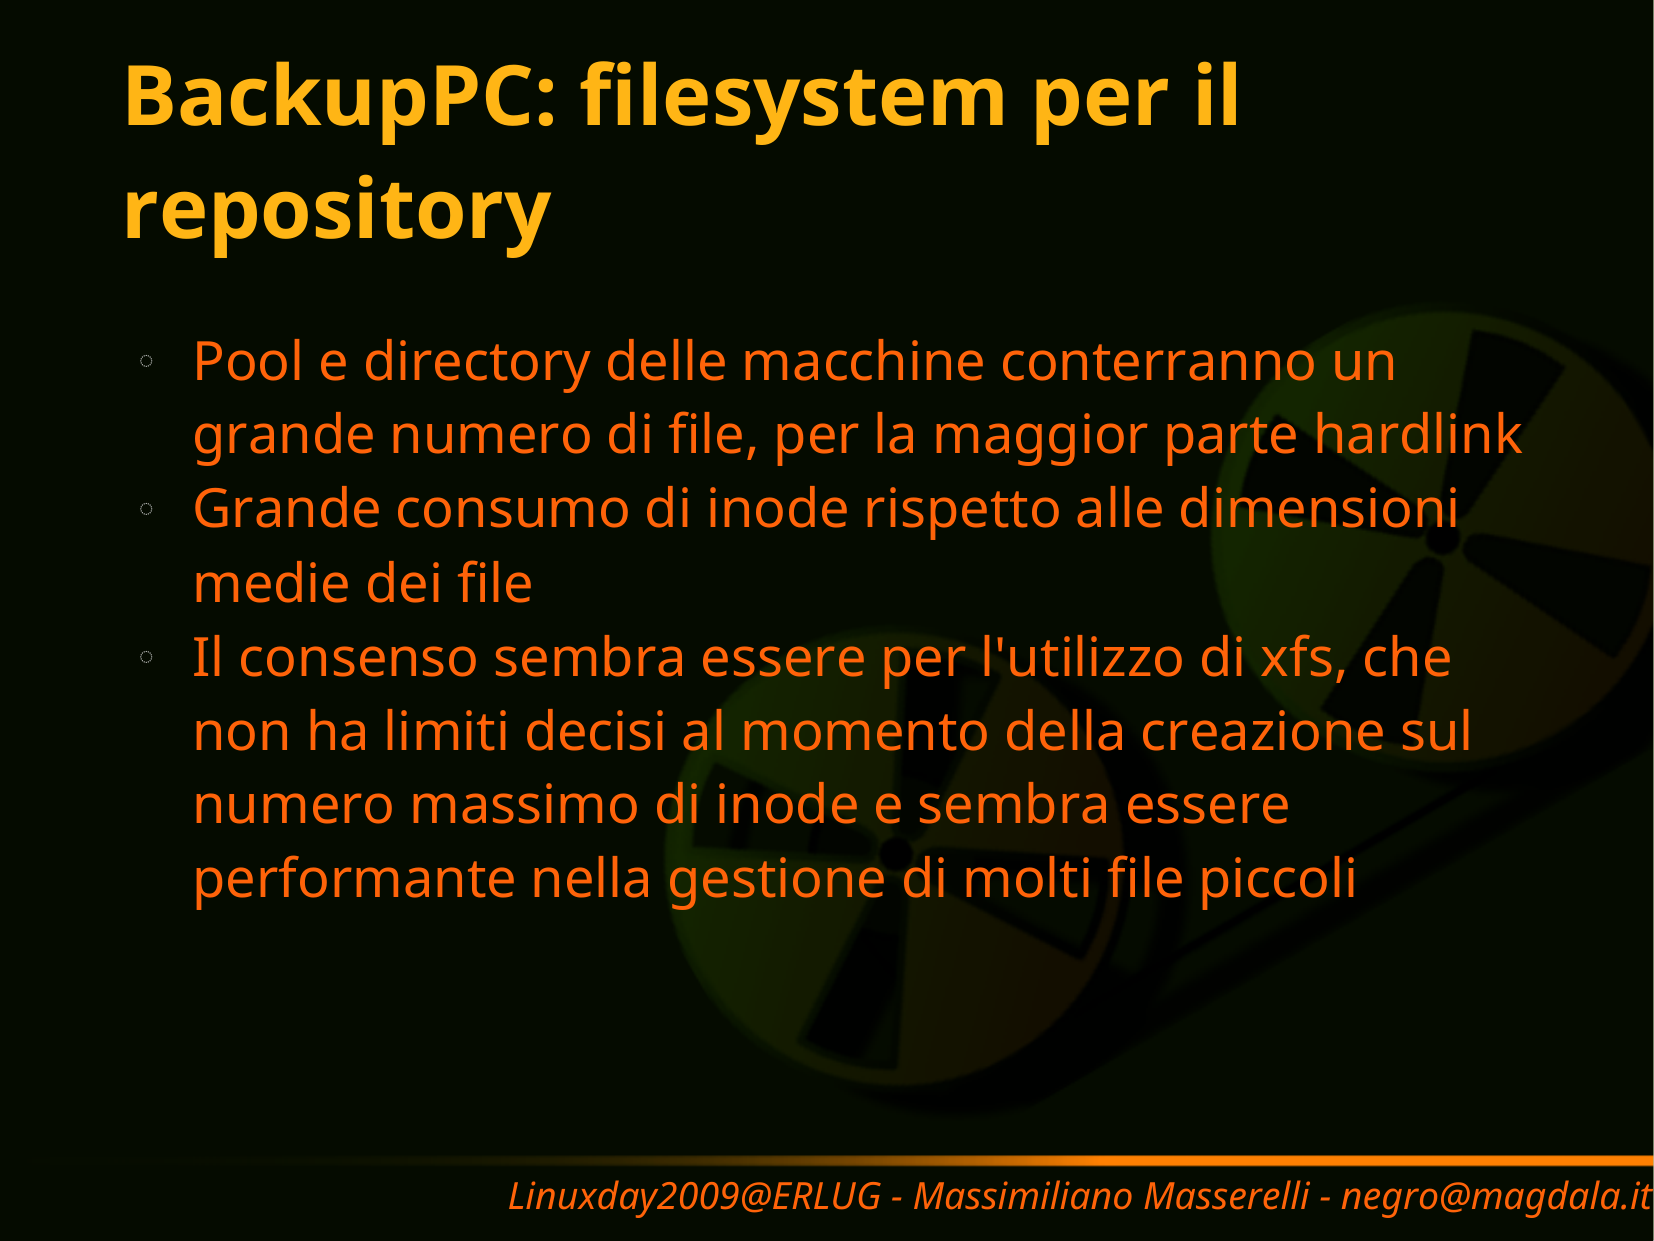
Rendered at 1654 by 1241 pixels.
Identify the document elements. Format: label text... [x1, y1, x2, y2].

list Pool e directory delle macchine conterranno un grande numero di file, per la maggior parte hardlink Grande consumo di inode rispetto alle dimensioni medie dei file Il consenso sembra essere per l'utilizzo di xfs, che non ha limiti decisi al momento della creazione sul numero massimo di inode e sembra essere performante nella gestione di molti file piccoli [121, 322, 1561, 1133]
title BackupPC: filesystem per il repository [121, 41, 1534, 259]
